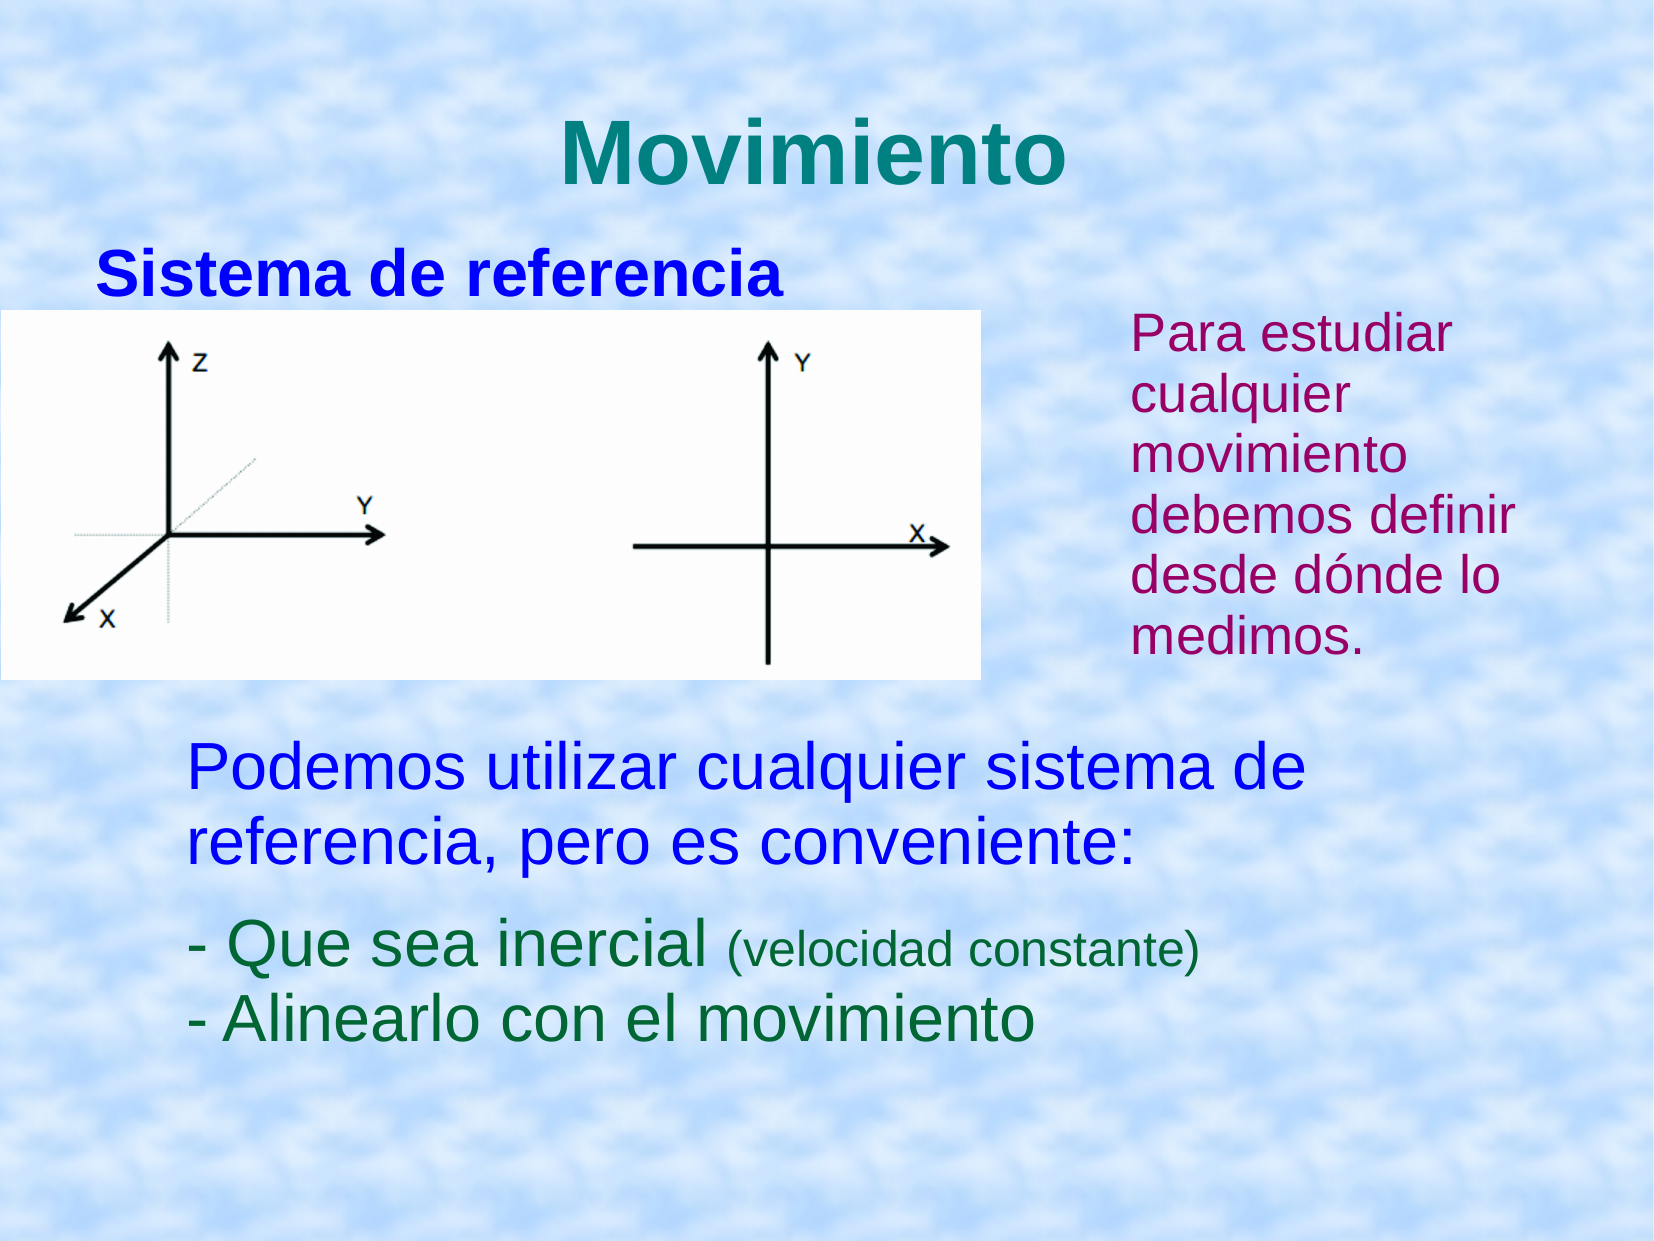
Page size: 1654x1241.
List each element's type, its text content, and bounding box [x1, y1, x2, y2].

text_box Podemos utilizar cualquier sistema de referencia, pero es conveniente: [29, 721, 1565, 886]
title Movimiento [82, 49, 1571, 257]
text_box Sistema de referencia [59, 221, 821, 310]
text_box - Que sea inercial (velocidad constante) - Alinearlo con el movimiento [29, 898, 1625, 1063]
picture [0, 0, 1654, 1241]
text_box Para estudiar cualquier movimiento debemos definir desde dónde lo medimos. [974, 295, 1654, 675]
